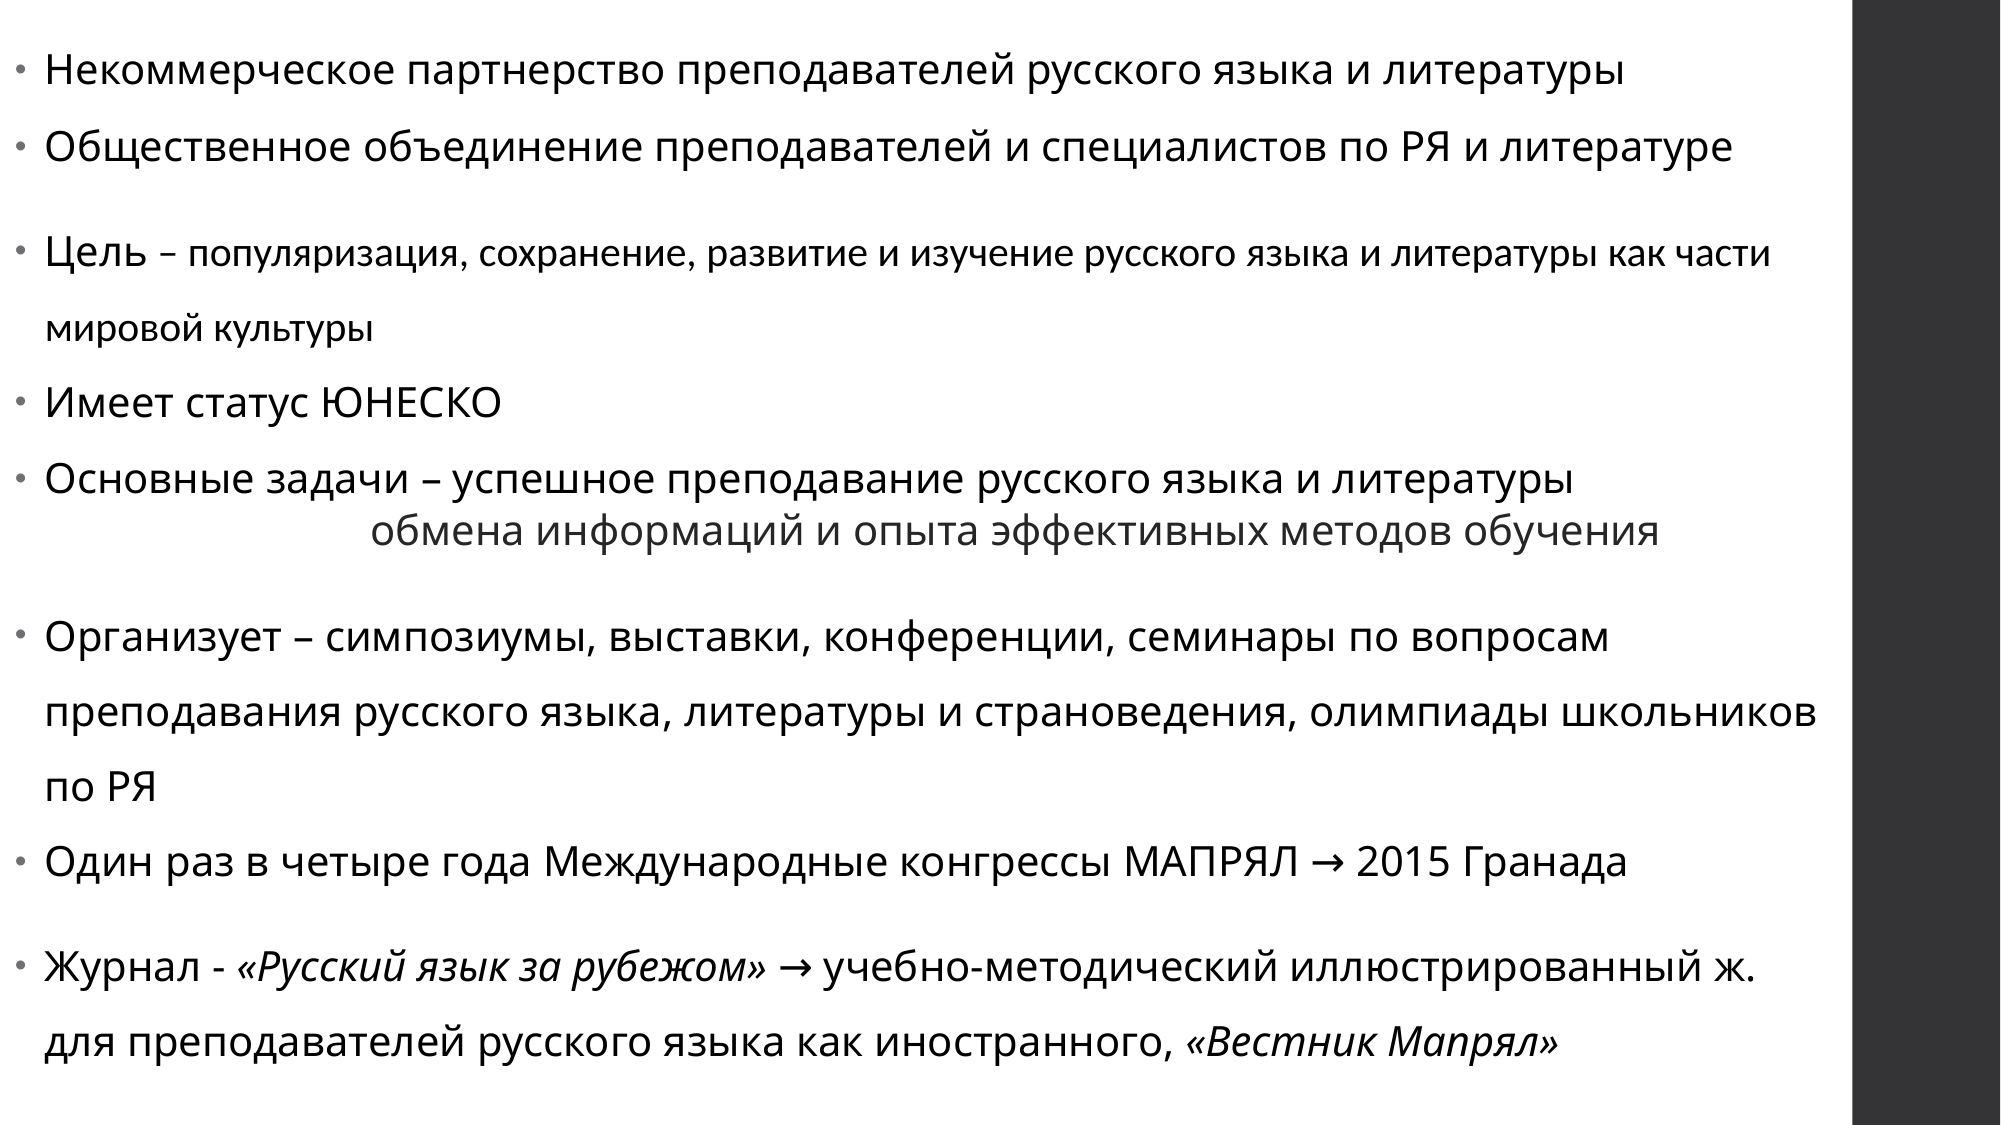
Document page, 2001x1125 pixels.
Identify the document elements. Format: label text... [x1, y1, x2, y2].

list Некоммерческое партнерство преподавателей русского языка и литературы Общественное объединение преподавателей и специалистов по РЯ и литературе Цель – популяризация, сохранение, развитие и изучение русского языка и литературы как части мировой культуры Имеет статус ЮНЕСКО Основные задачи – успешное преподавание русского языка и литературы обмена информаций и опыта эффективных методов обучения Организует – симпозиумы, выставки, конференции, семинары по вопросам преподавания русского языка, литературы и страноведения, олимпиады школьников по РЯ Один раз в четыре года Международные конгрессы МАПРЯЛ → 2015 Гранада Журнал - «Русский язык за рубежом» → учебно-методический иллюстрированный ж. для преподавателей русского языка как иностранного, «Вестник Мапрял» [0, 39, 1848, 1106]
